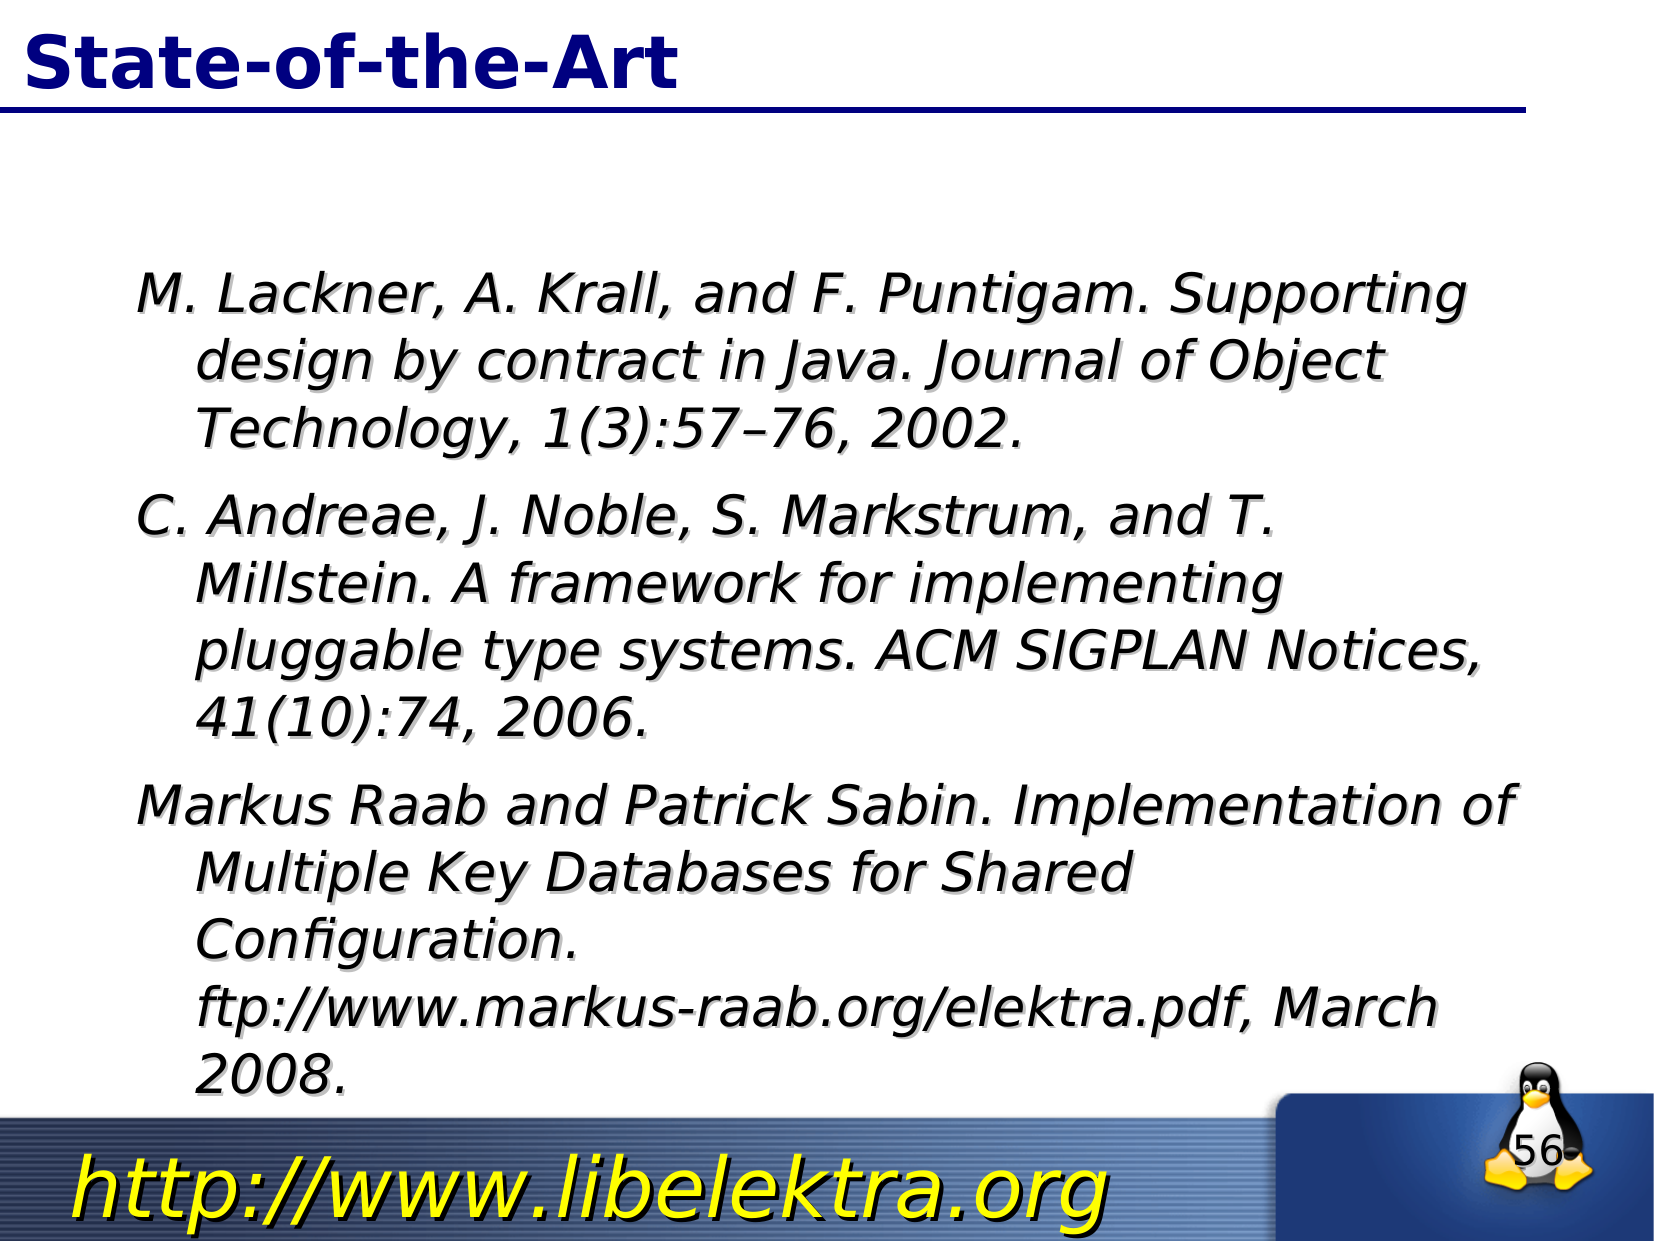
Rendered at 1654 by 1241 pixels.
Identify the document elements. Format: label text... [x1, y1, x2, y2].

list M. Lackner, A. Krall, and F. Puntigam. Supporting design by contract in Java. Journal of Object Technology, 1(3):57–76, 2002. C. Andreae, J. Noble, S. Markstrum, and T. Millstein. A framework for implementing pluggable type systems. ACM SIGPLAN Notices, 41(10):74, 2006. Markus Raab and Patrick Sabin. Implementation of Multiple Key Databases for Shared Conﬁguration. ftp://www.markus-raab.org/elektra.pdf, March 2008. [121, 250, 1534, 1116]
text_box State-of-the-Art [22, 14, 1611, 111]
picture [0, 1061, 1654, 1241]
text_box <Nummer> [1312, 1122, 1565, 1178]
